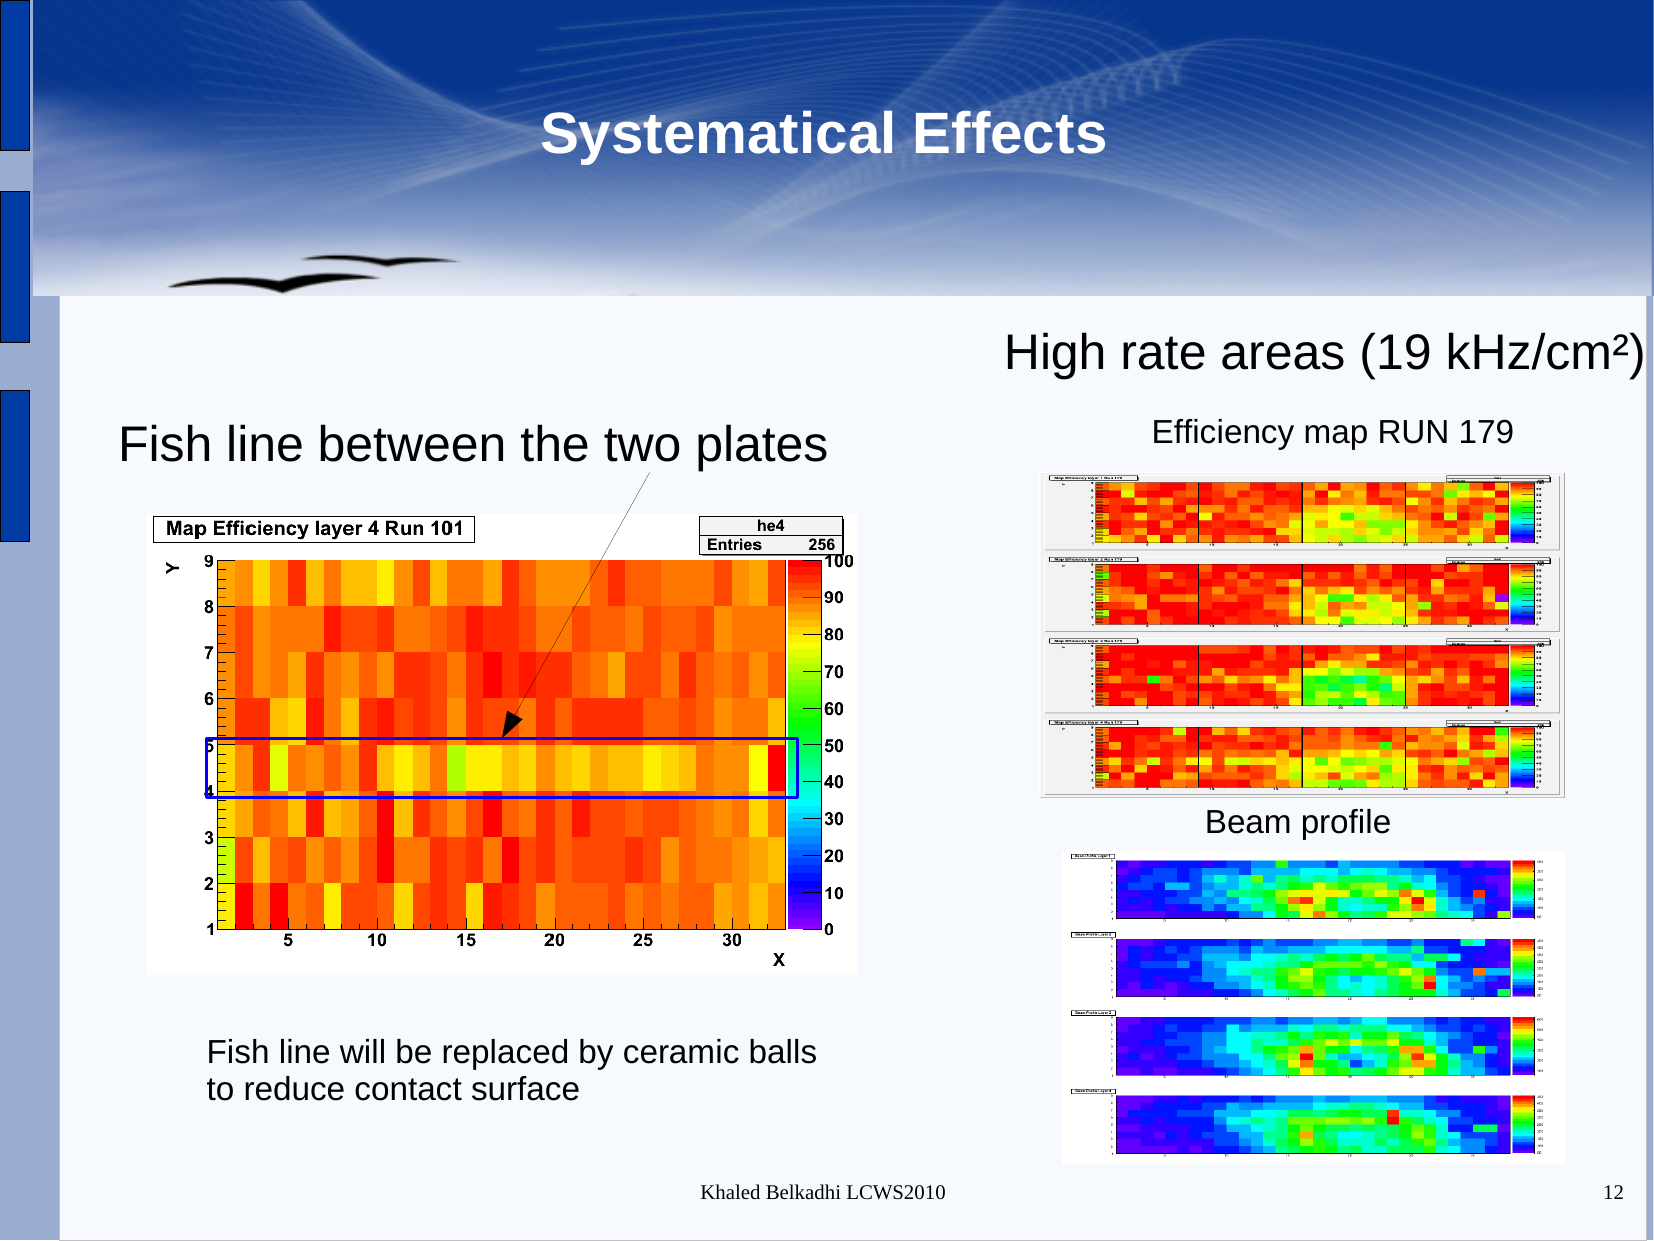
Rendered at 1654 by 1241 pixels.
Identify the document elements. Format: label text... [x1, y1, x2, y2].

text_box Fish line will be replaced by ceramic balls to reduce contact surface [206, 1033, 828, 1108]
picture [1062, 851, 1565, 1164]
text_box High rate areas (19 kHz/cm²) [1003, 324, 1647, 381]
title Systematical Effects [118, 29, 1531, 237]
picture [33, 0, 1654, 296]
text_box Efficiency map RUN 179 [1151, 413, 1515, 451]
text_box Fish line between the two plates [118, 416, 830, 473]
text_box Beam profile [1204, 803, 1530, 851]
picture [147, 514, 857, 975]
picture [1039, 472, 1565, 798]
picture [208, 740, 796, 796]
